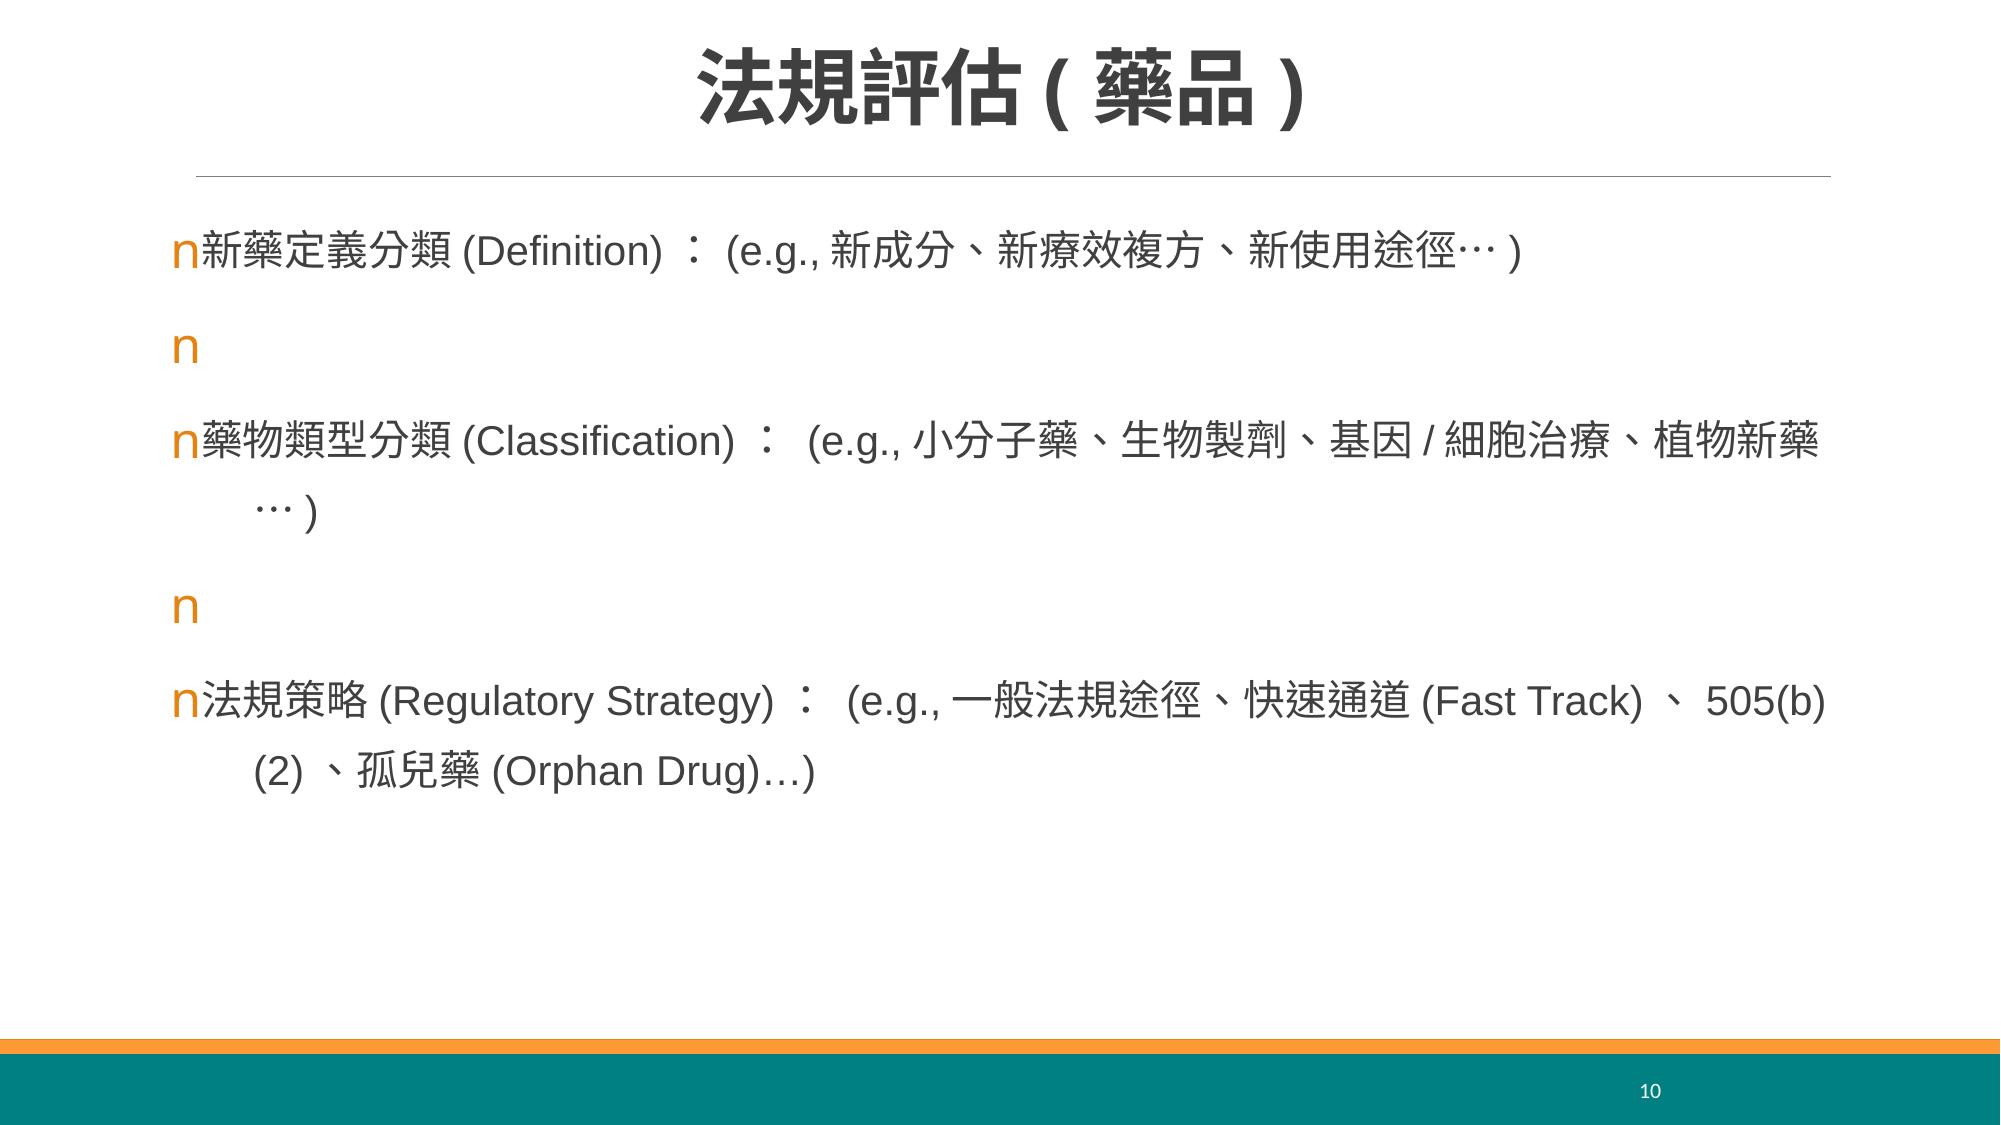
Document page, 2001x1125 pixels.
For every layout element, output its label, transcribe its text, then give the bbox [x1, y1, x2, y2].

text_box [1624, 1059, 1840, 1120]
text_box 法規評估(藥品) [381, 0, 1619, 144]
text_box 新藥定義分類(Definition)：(e.g.,新成分、新療效複方、新使用途徑…) 藥物類型分類(Classification)： (e.g.,小分子藥、生物製劑、基因/細胞治療、植物新藥…) 法規策略(Regulatory Strategy)： (e.g.,一般法規途徑、快速通道(Fast Track)、505(b)(2)、孤兒藥(Orphan Drug)…) [155, 196, 1863, 987]
